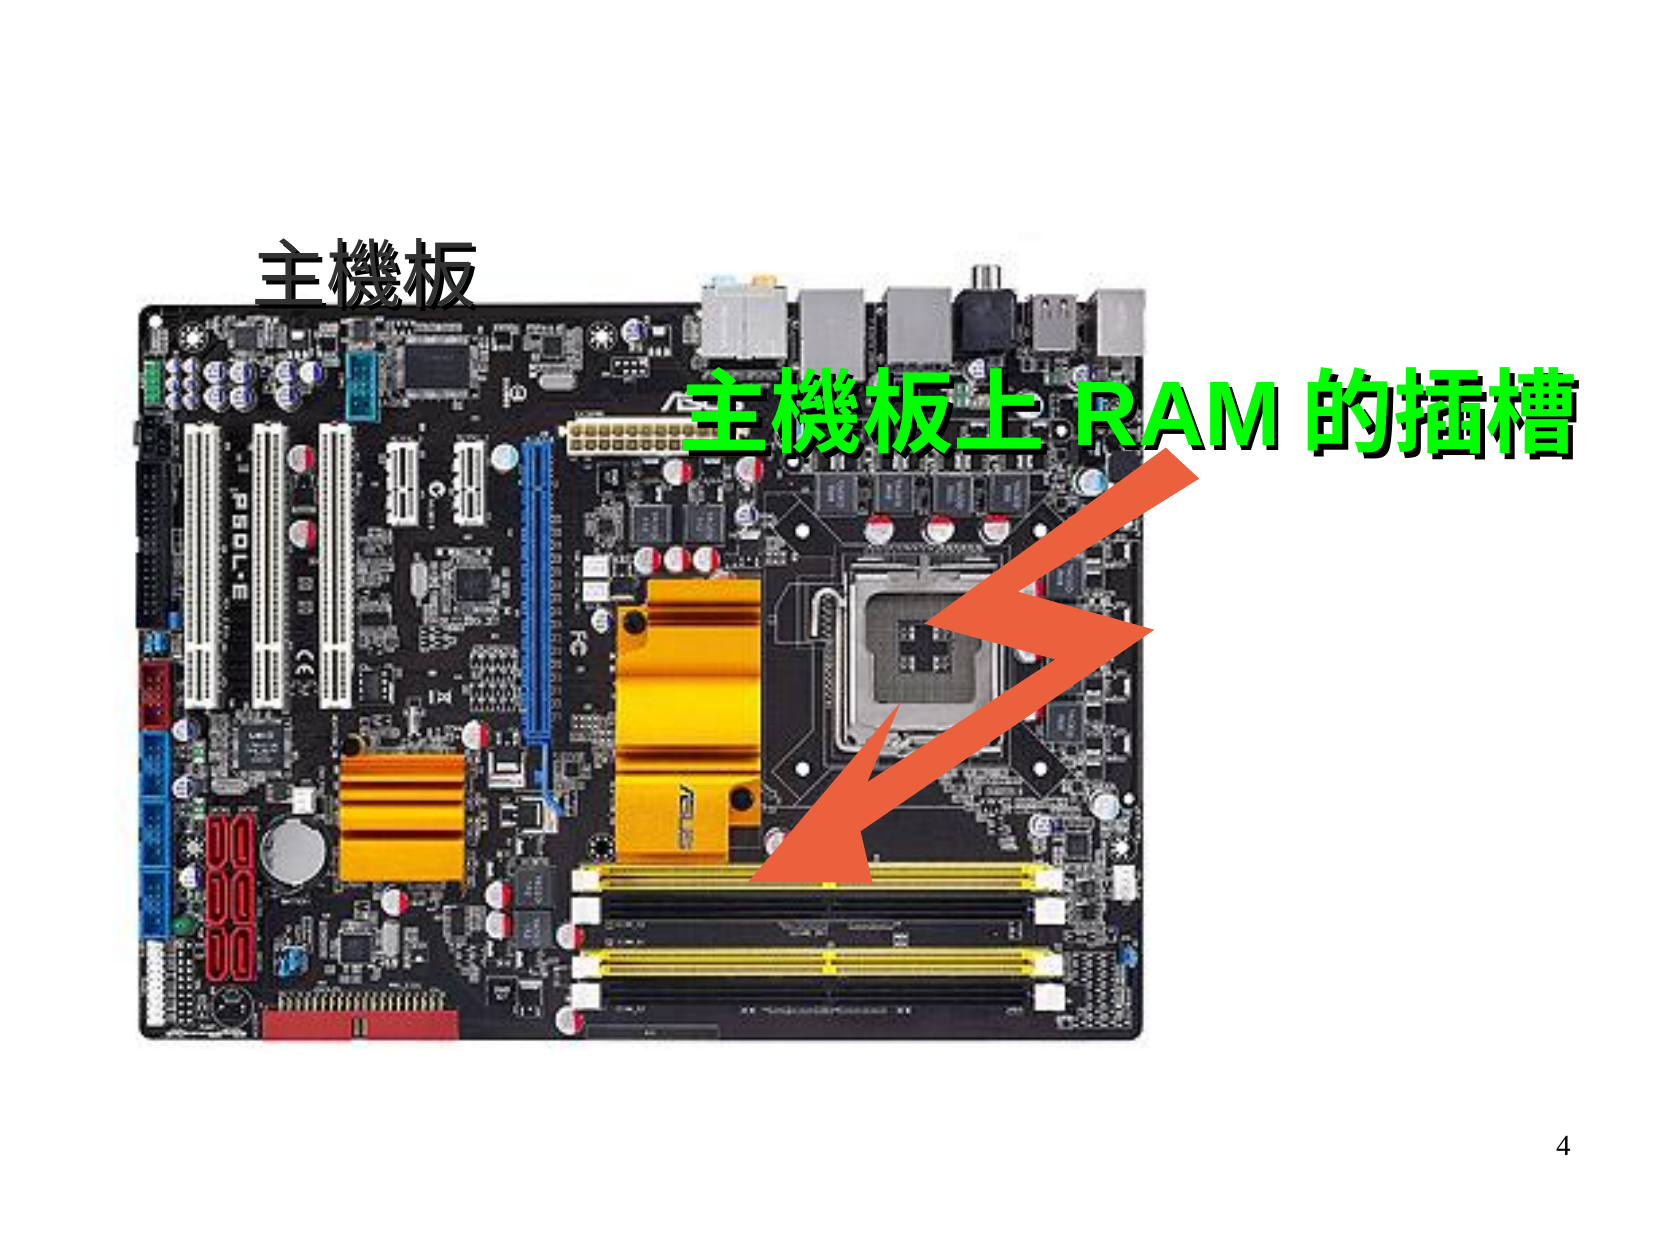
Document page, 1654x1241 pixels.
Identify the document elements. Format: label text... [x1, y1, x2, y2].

text_box 主機板 [236, 206, 591, 313]
title 主機板上RAM的插槽 [383, 309, 1654, 502]
picture [29, 58, 1241, 1241]
text_box [748, 447, 1200, 883]
